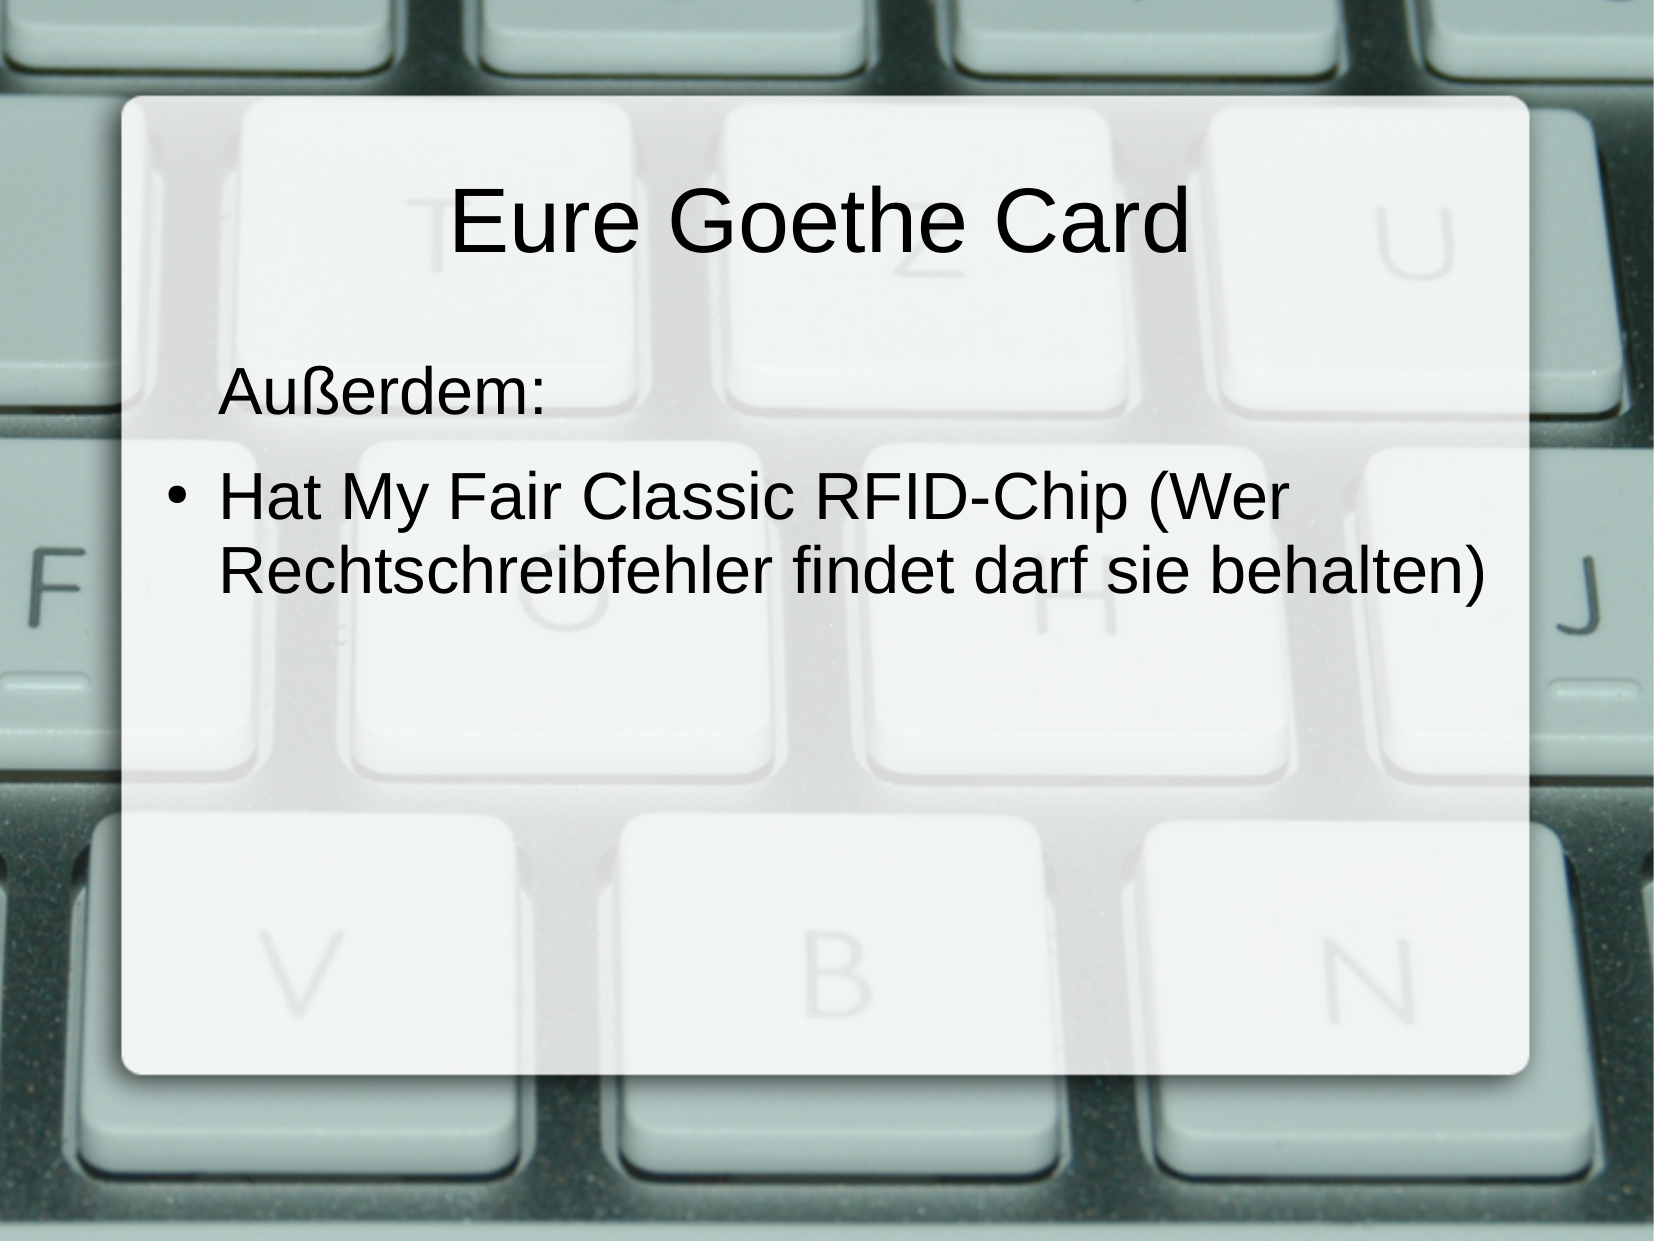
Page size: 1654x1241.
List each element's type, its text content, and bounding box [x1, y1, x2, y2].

title Eure Goethe Card [135, 117, 1506, 325]
list Außerdem: Hat My Fair Classic RFID-Chip (Wer Rechtschreibfehler findet darf sie behalten) [147, 354, 1506, 1063]
picture [0, 0, 1654, 1241]
